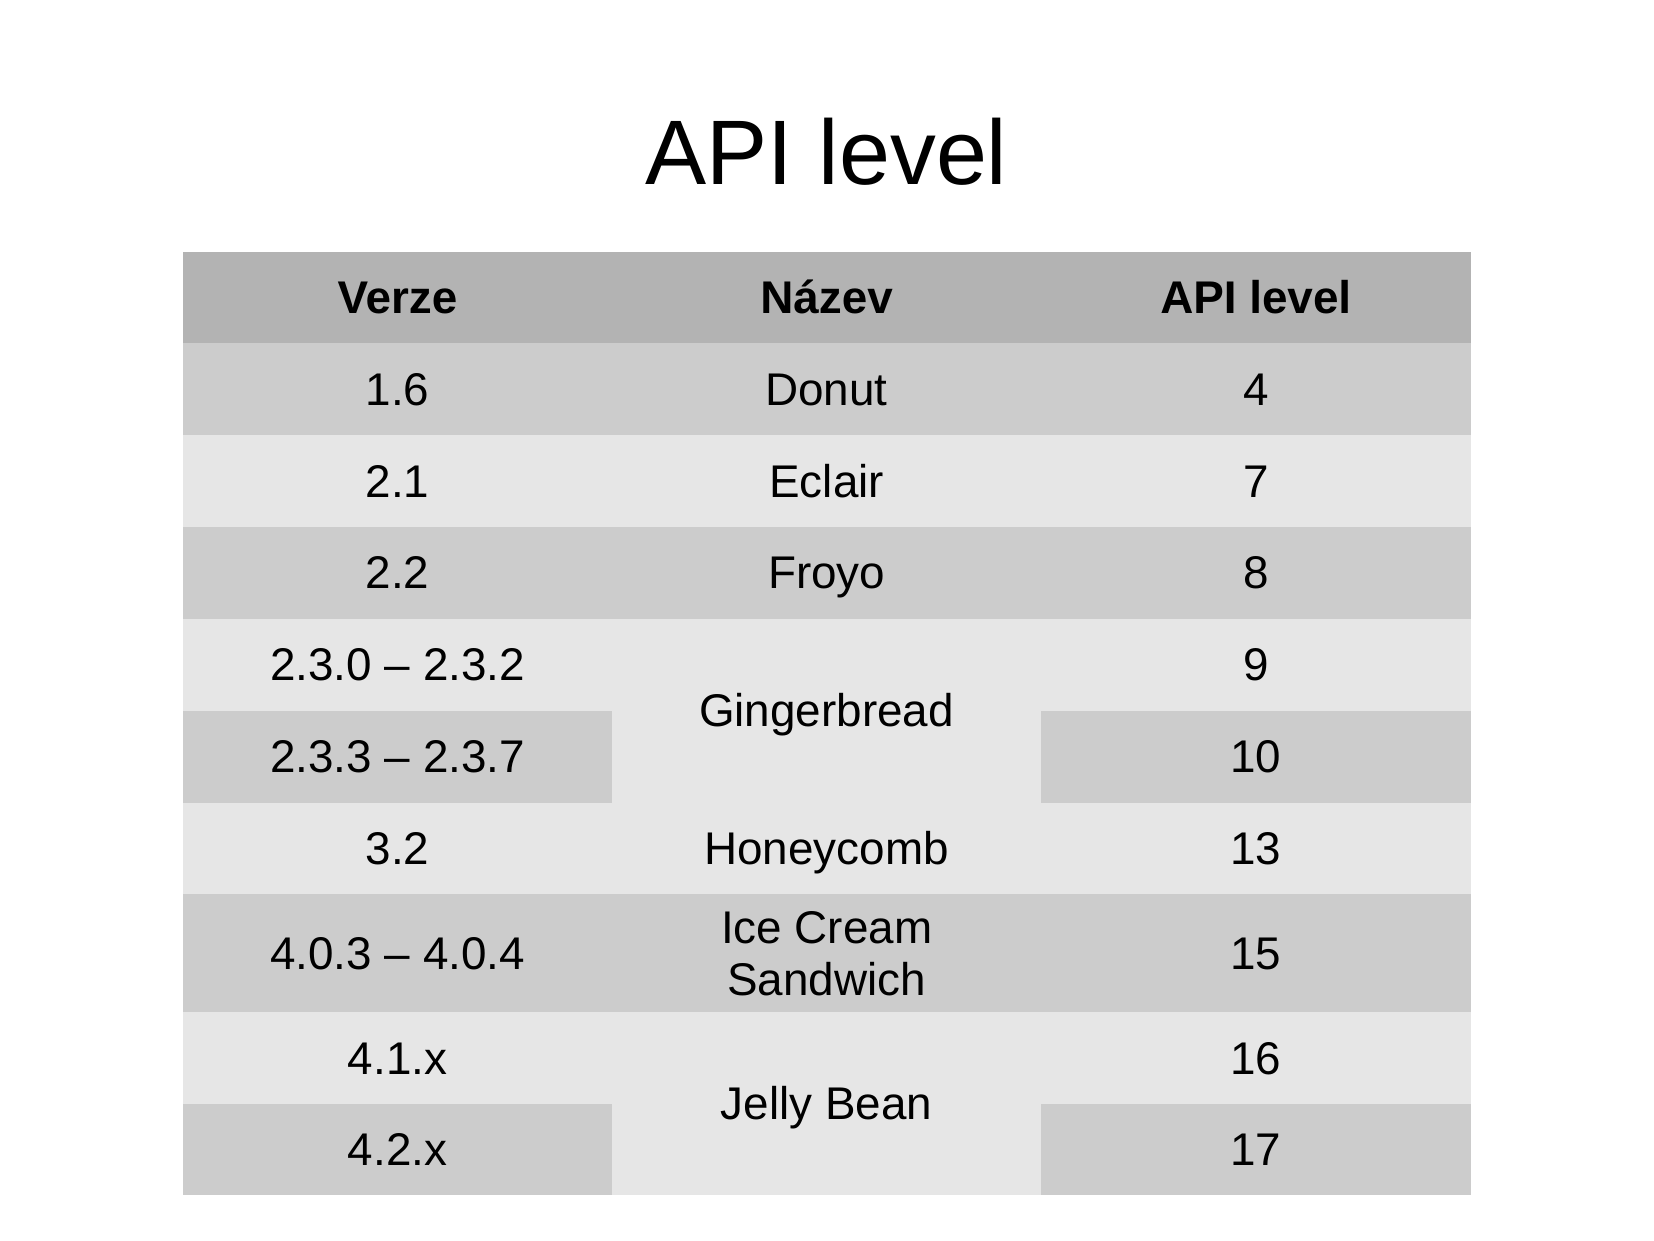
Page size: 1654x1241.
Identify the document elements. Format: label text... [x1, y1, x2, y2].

table_cell 15 [1041, 894, 1471, 1012]
table_cell Honeycomb [612, 803, 1041, 894]
table_cell Gingerbread [612, 619, 1041, 803]
table_cell 4.0.3 – 4.0.4 [183, 894, 612, 1012]
table_cell 2.1 [183, 435, 612, 527]
table_header Verze [183, 252, 612, 343]
table_cell Froyo [612, 527, 1041, 619]
table_cell 2.2 [183, 527, 612, 619]
table_cell Ice Cream Sandwich [612, 894, 1041, 1012]
table_cell 7 [1041, 435, 1471, 527]
table_header Název [612, 252, 1041, 343]
table_cell 8 [1041, 527, 1471, 619]
table_cell Jelly Bean [612, 1012, 1041, 1195]
table_cell 9 [1041, 619, 1471, 711]
table_cell 16 [1041, 1012, 1471, 1104]
table_cell 2.3.0 – 2.3.2 [183, 619, 612, 711]
table_cell 4.2.x [183, 1104, 612, 1195]
table_cell 1.6 [183, 343, 612, 435]
table_header API level [1041, 252, 1471, 343]
table_cell 2.3.3 – 2.3.7 [183, 711, 612, 803]
table_cell 13 [1041, 803, 1471, 894]
table_cell 17 [1041, 1104, 1471, 1195]
title API level [82, 49, 1571, 257]
table_cell 3.2 [183, 803, 612, 894]
table_cell Donut [612, 343, 1041, 435]
table_cell 4.1.x [183, 1012, 612, 1104]
table_cell Eclair [612, 435, 1041, 527]
table_cell 10 [1041, 711, 1471, 803]
table_cell 4 [1041, 343, 1471, 435]
